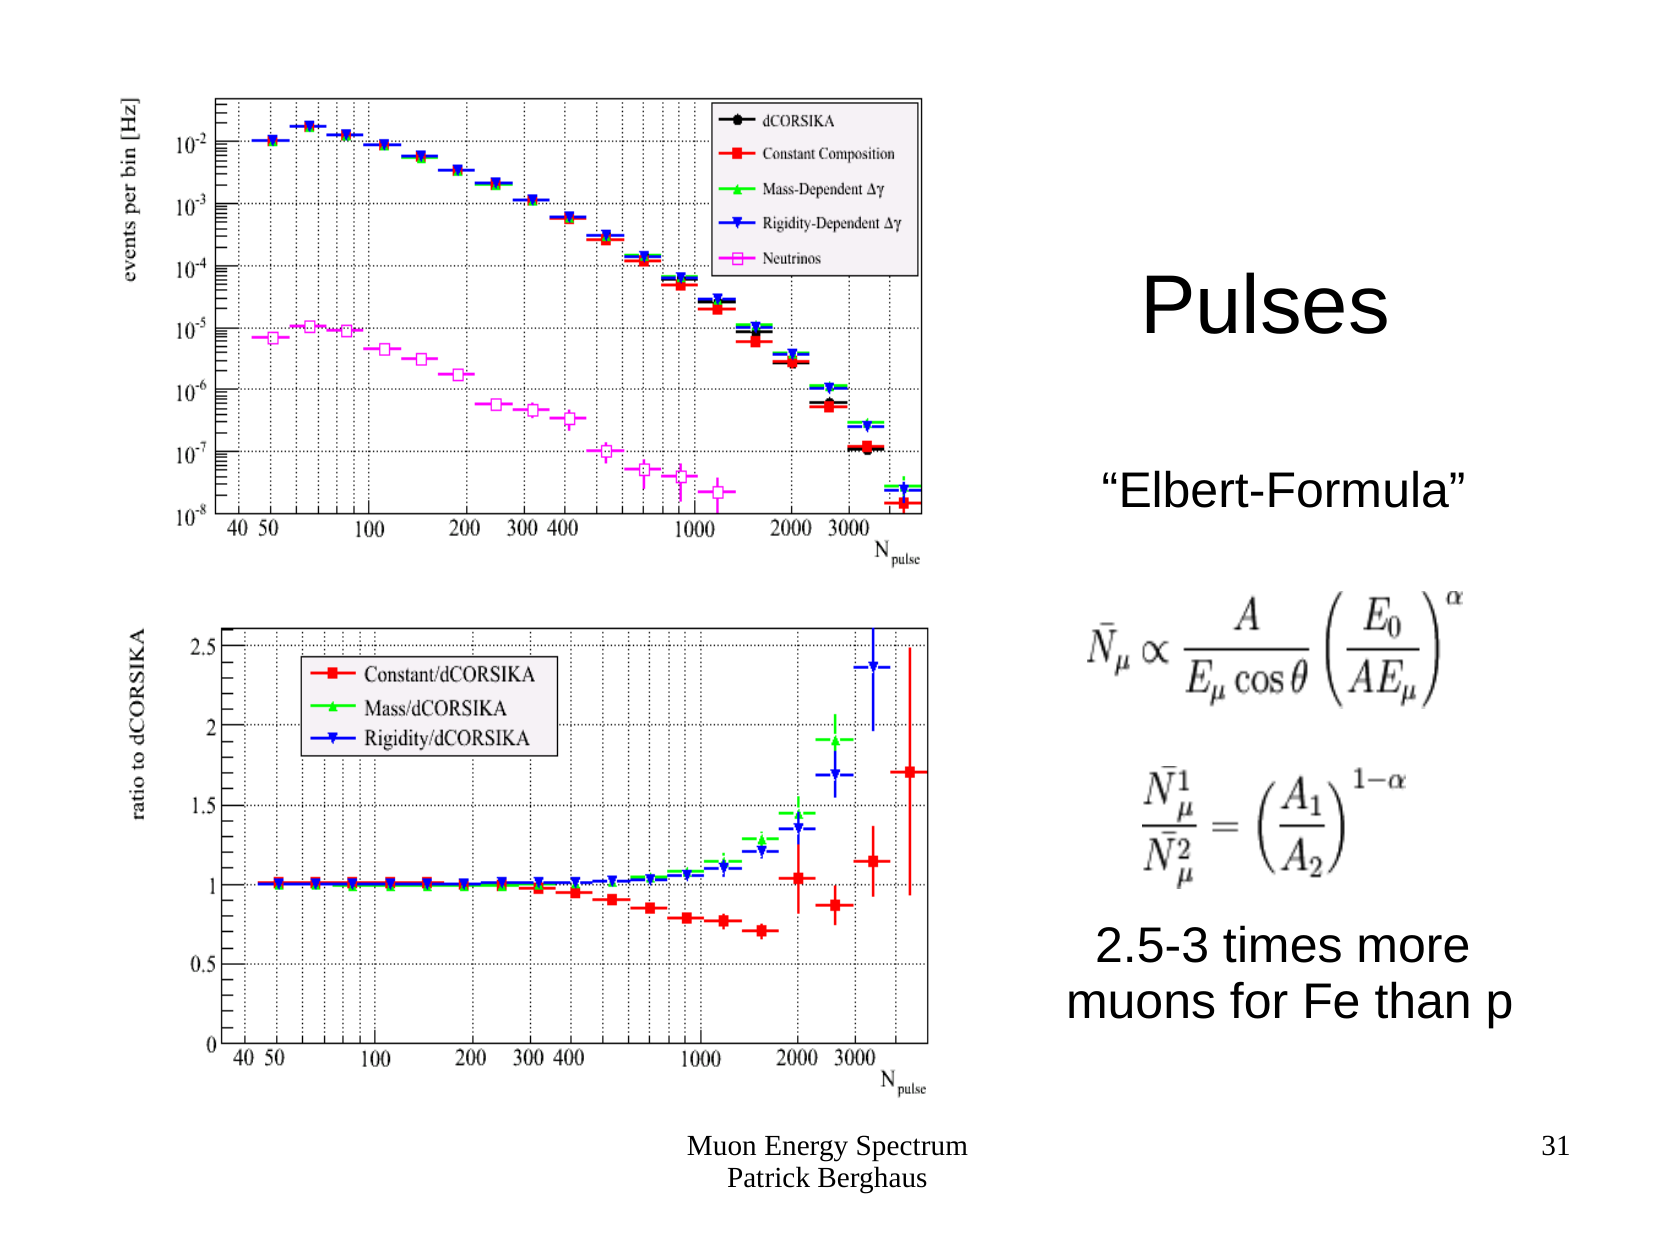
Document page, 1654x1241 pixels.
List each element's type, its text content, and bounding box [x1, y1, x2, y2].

picture [1087, 591, 1463, 709]
text_box “Elbert-Formula” [1086, 454, 1482, 544]
picture [112, 43, 1013, 1126]
text_box Pulses [1125, 250, 1405, 389]
text_box 2.5-3 times more muons for Fe than p [1051, 910, 1528, 1074]
picture [1142, 766, 1406, 889]
